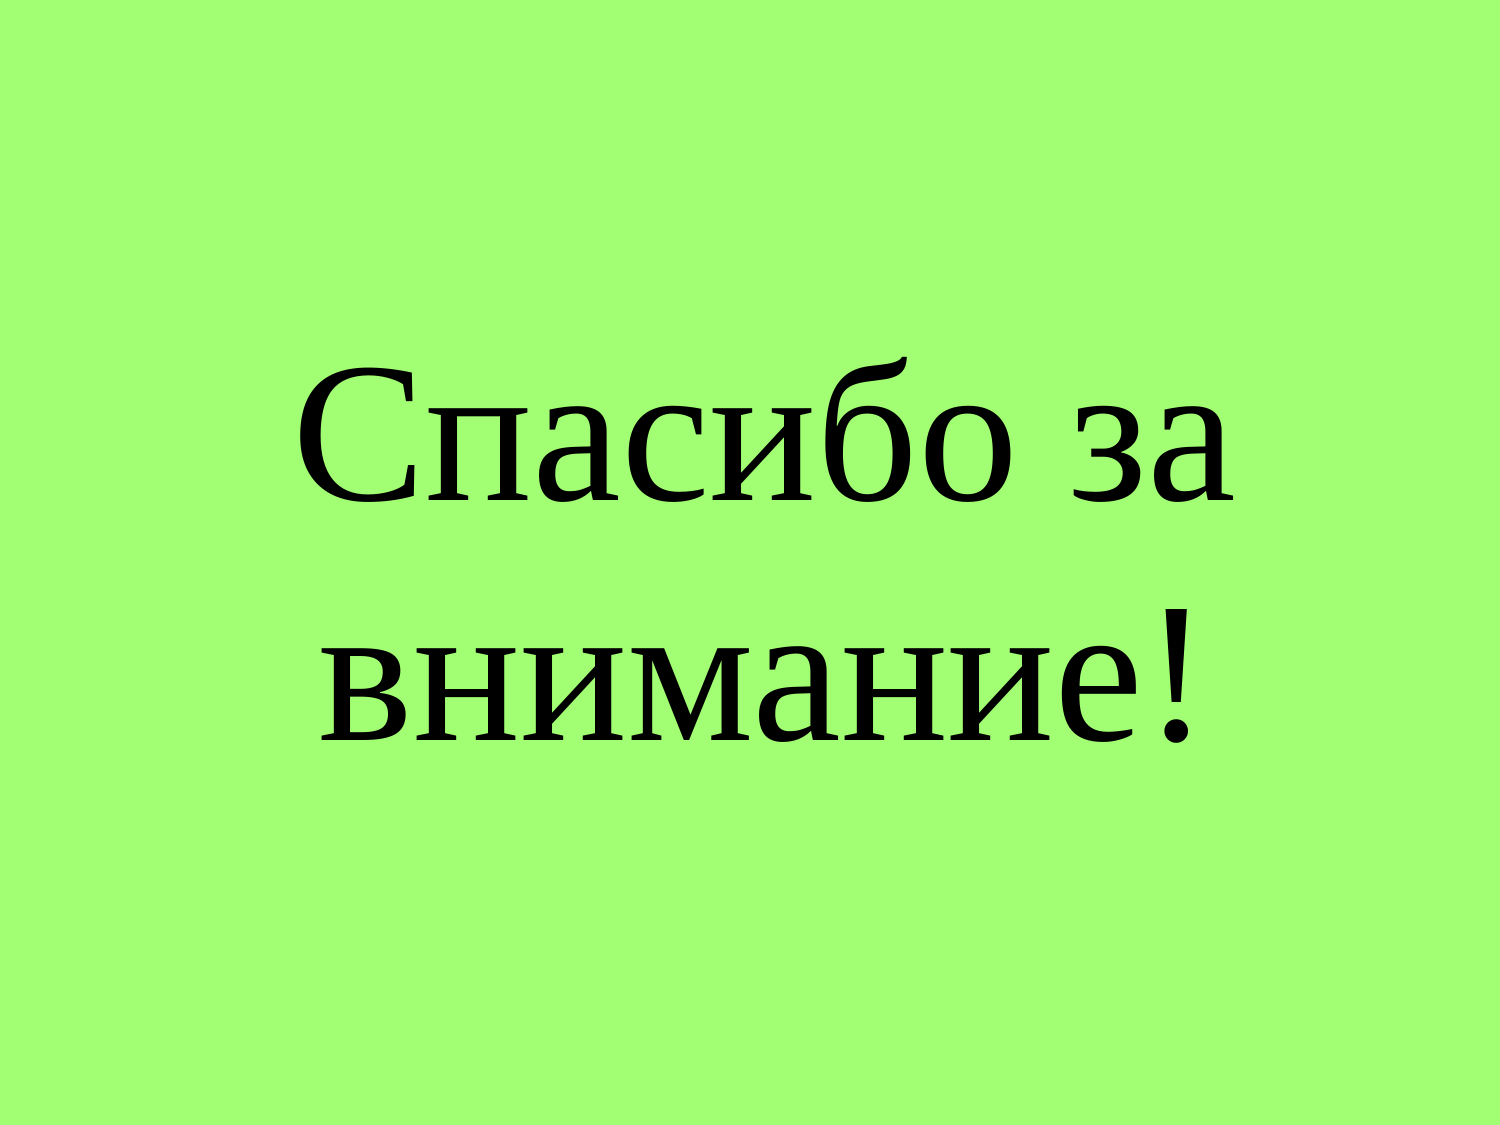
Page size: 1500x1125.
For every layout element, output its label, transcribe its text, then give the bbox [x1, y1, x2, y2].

text_box Спасибо за внимание! [29, 293, 1500, 789]
